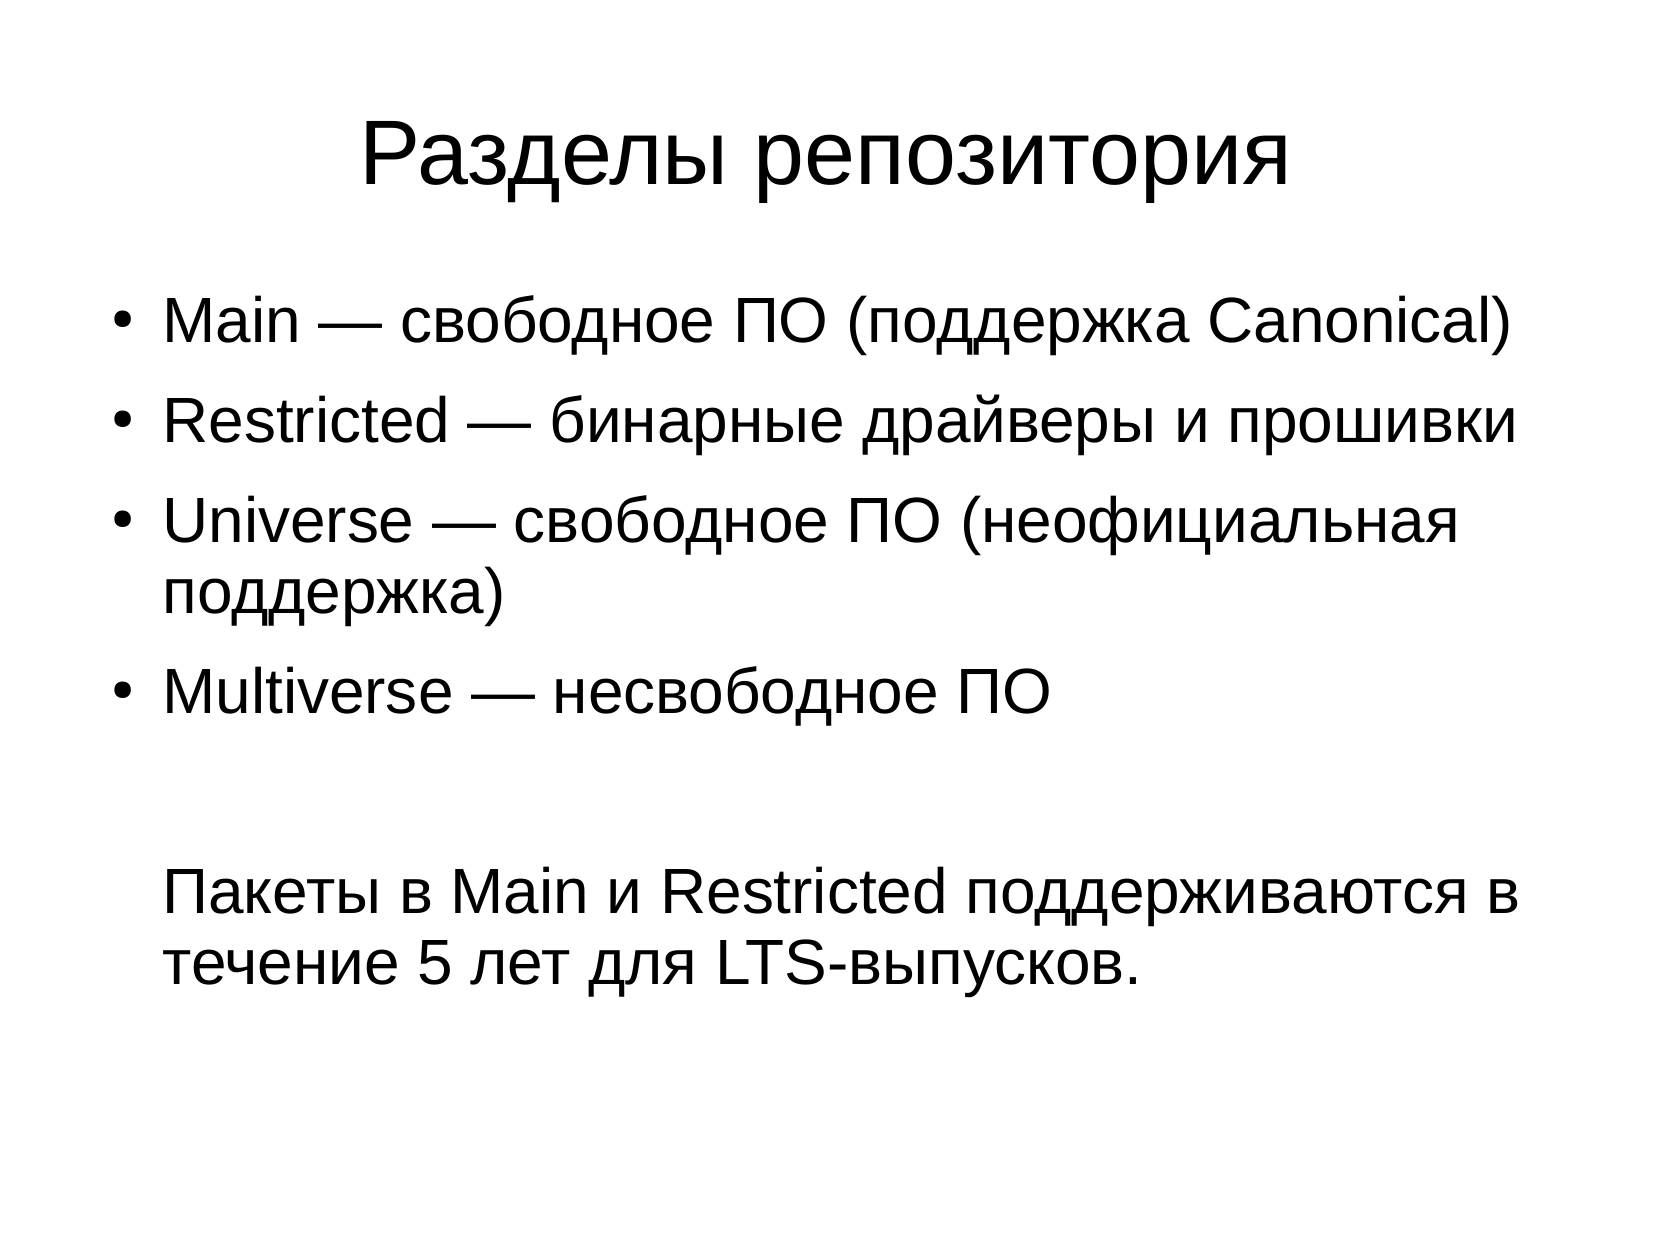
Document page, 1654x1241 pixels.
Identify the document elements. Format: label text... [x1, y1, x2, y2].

title Разделы репозитория [82, 49, 1571, 257]
list Main — свободное ПО (поддержка Canonical) Restricted — бинарные драйверы и прошивки Universe — свободное ПО (неофициальная поддержка) Multiverse — несвободное ПО Пакеты в Main и Restricted поддерживаются в течение 5 лет для LTS-выпусков. [94, 284, 1583, 1004]
